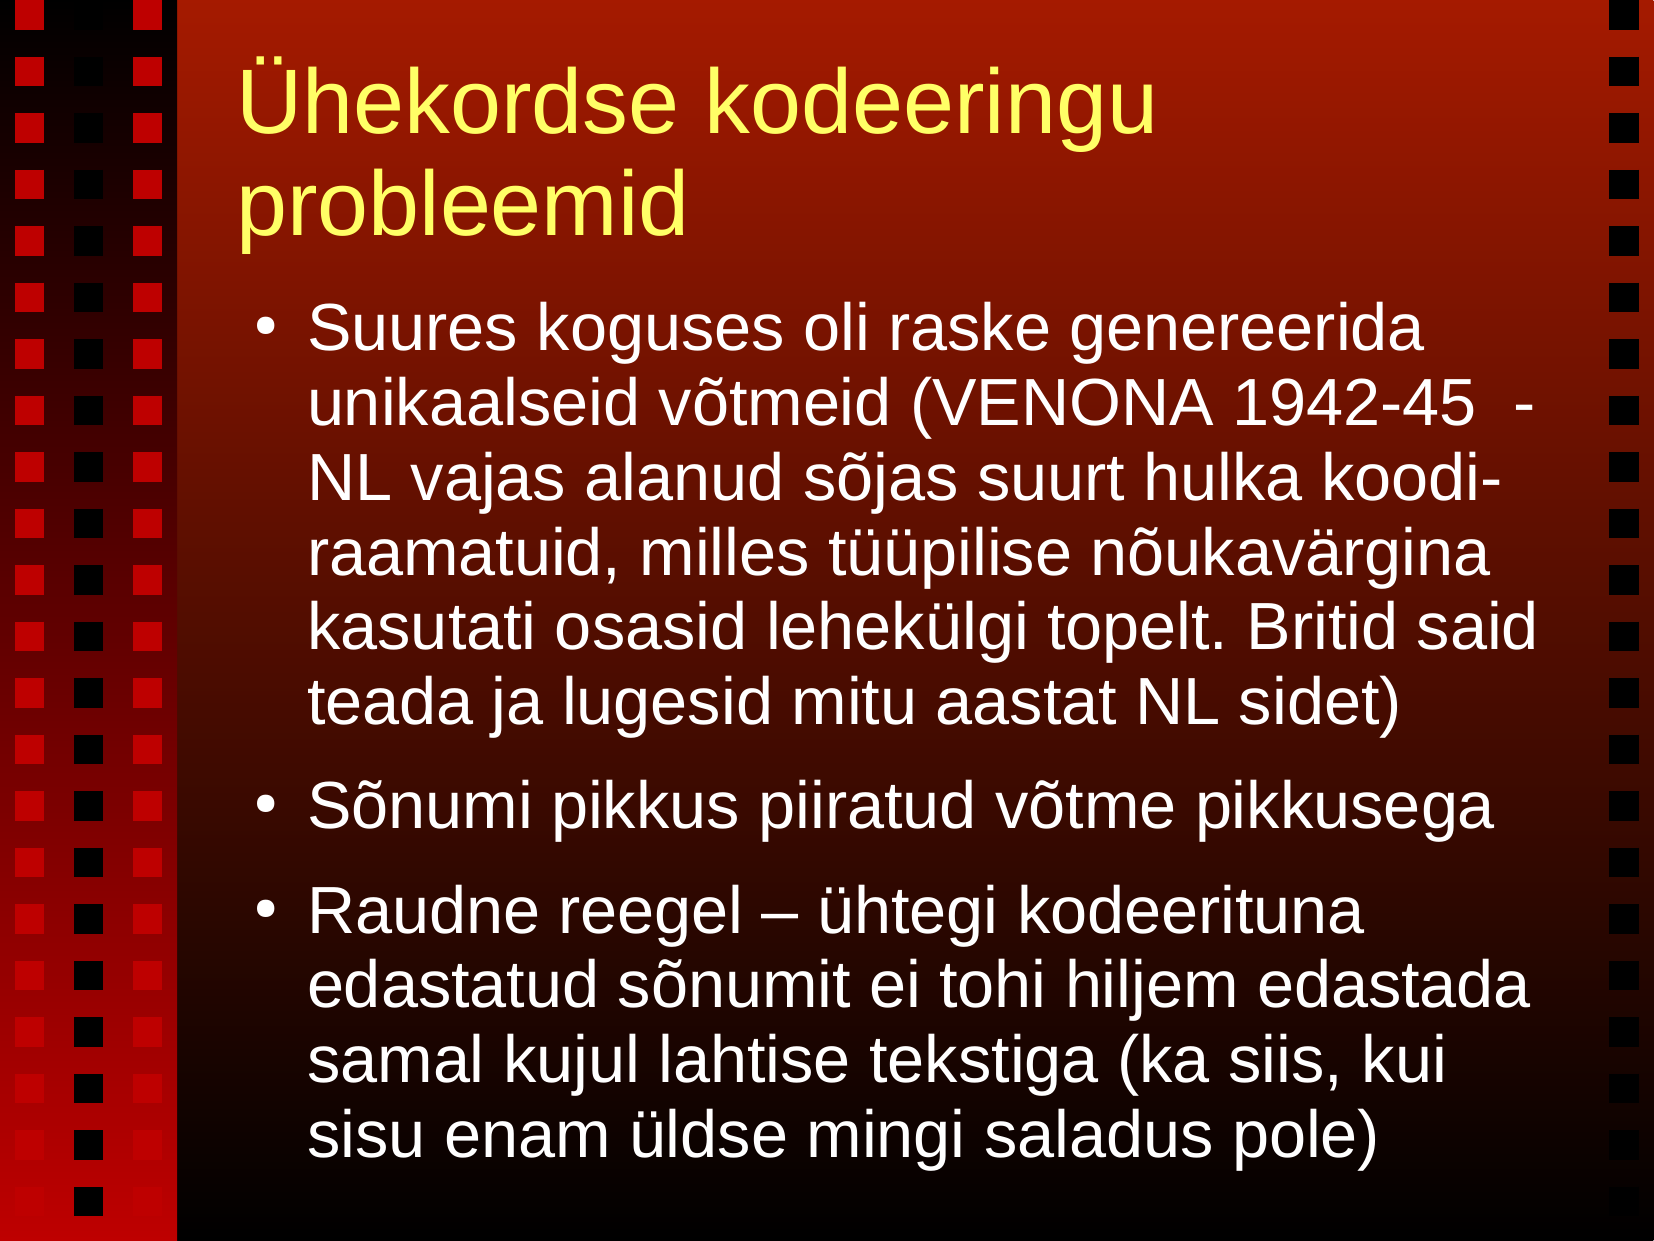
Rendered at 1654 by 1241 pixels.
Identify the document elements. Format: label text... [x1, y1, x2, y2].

list Suures koguses oli raske genereerida unikaalseid võtmeid (VENONA 1942-45 - NL vajas alanud sõjas suurt hulka koodi-raamatuid, milles tüüpilise nõukavärgina kasutati osasid lehekülgi topelt. Britid said teada ja lugesid mitu aastat NL sidet) Sõnumi pikkus piiratud võtme pikkusega Raudne reegel – ühtegi kodeerituna edastatud sõnumit ei tohi hiljem edastada samal kujul lahtise tekstiga (ka siis, kui sisu enam üldse mingi saladus pole) [236, 290, 1571, 1172]
title Ühekordse kodeeringu probleemid [236, 49, 1571, 257]
